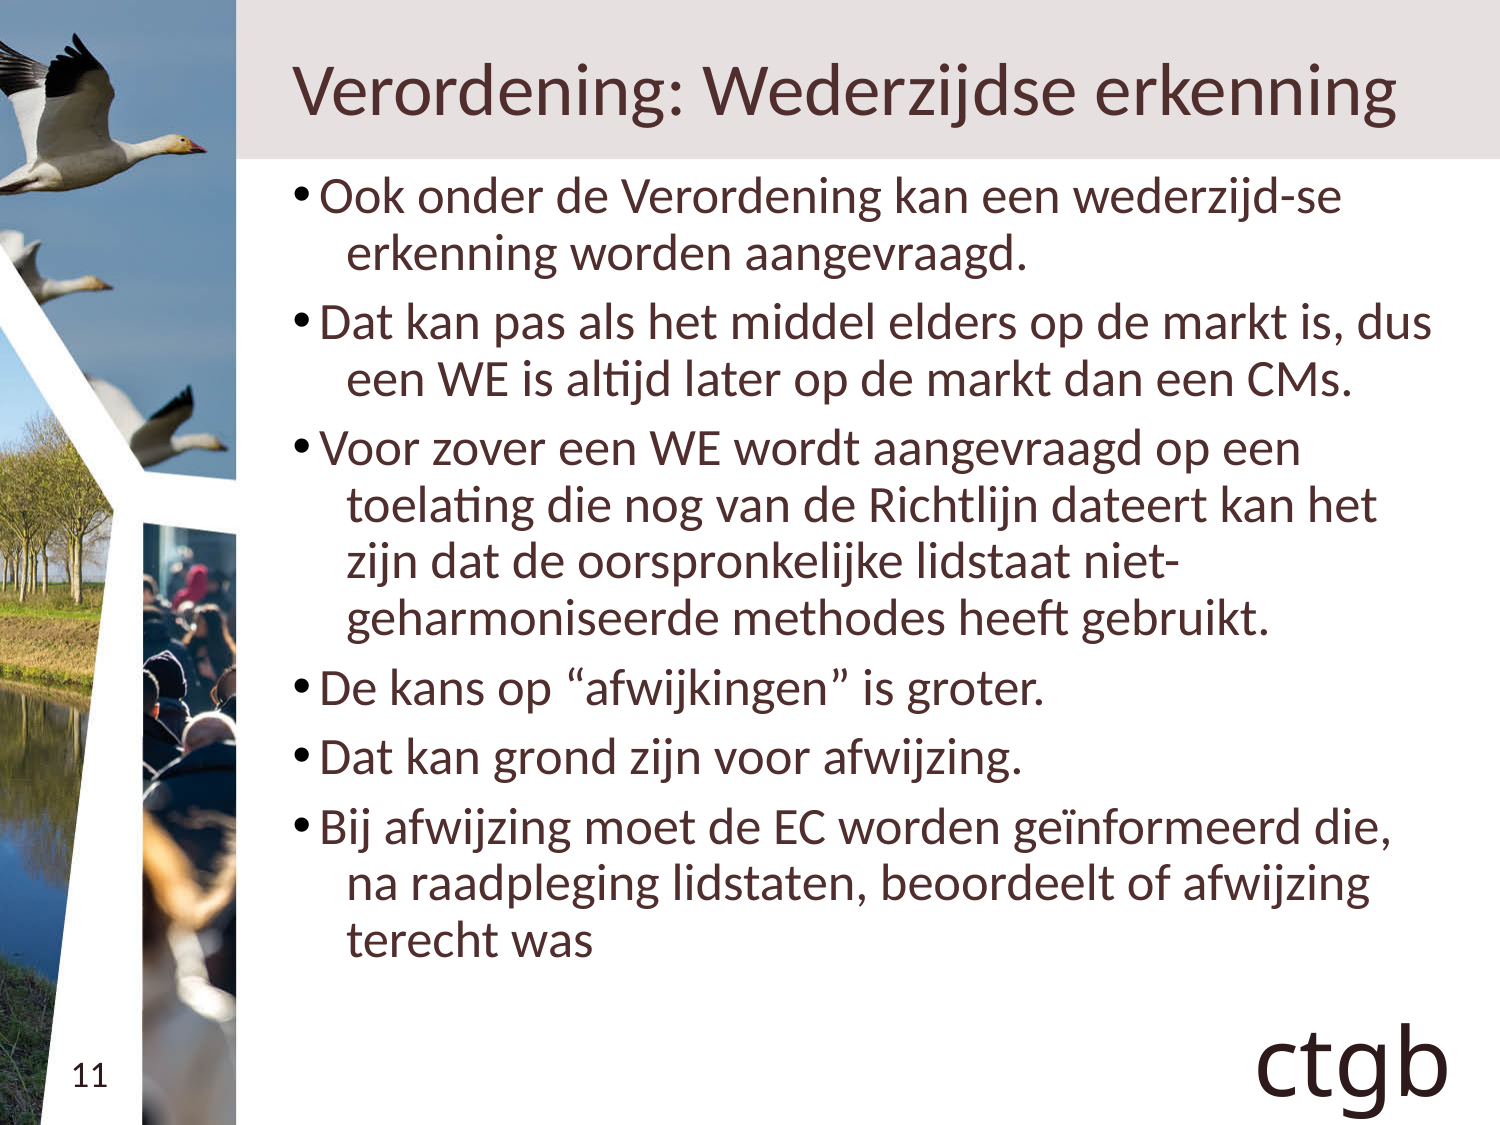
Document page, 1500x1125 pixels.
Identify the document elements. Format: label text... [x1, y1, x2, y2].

list Ook onder de Verordening kan een wederzijd-se erkenning worden aangevraagd. Dat kan pas als het middel elders op de markt is, dus een WE is altijd later op de markt dan een CMs. Voor zover een WE wordt aangevraagd op een toelating die nog van de Richtlijn dateert kan het zijn dat de oorspronkelijke lidstaat niet-geharmoniseerde methodes heeft gebruikt. De kans op “afwijkingen” is groter. Dat kan grond zijn voor afwijzing. Bij afwijzing moet de EC worden geïnformeerd die, na raadpleging lidstaten, beoordeelt of afwijzing terecht was [277, 160, 1459, 1012]
title Verordening: Wederzijdse erkenning [277, 10, 1500, 161]
